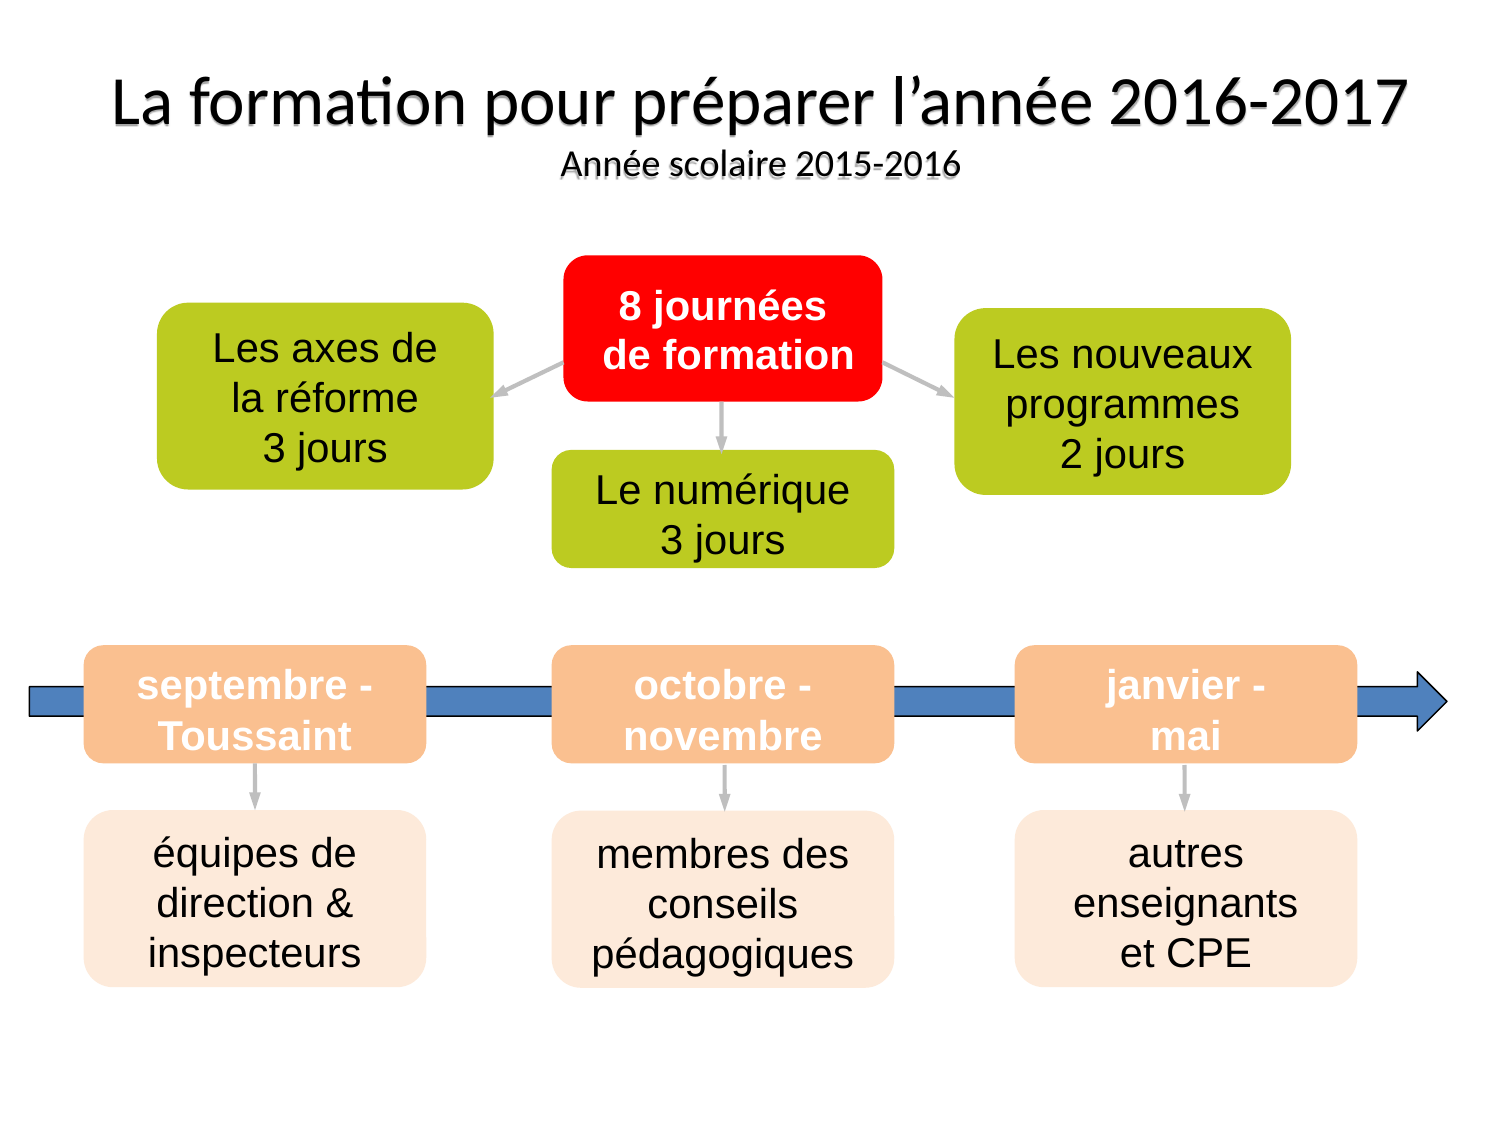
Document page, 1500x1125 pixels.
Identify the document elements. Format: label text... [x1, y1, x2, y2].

text_box [895, 686, 1014, 717]
text_box octobre - novembre [551, 645, 895, 764]
text_box Les axes de la réforme 3 jours [156, 302, 494, 490]
text_box [427, 686, 551, 717]
text_box autres enseignants et CPE [1014, 810, 1358, 988]
text_box 8 journées de formation [563, 255, 883, 402]
text_box janvier - mai [1014, 645, 1358, 764]
title La formation pour préparer l’année 2016-2017 Année scolaire 2015-2016 [86, 19, 1436, 221]
text_box Le numérique 3 jours [551, 449, 895, 569]
text_box [29, 686, 83, 717]
text_box [1358, 671, 1447, 731]
text_box Les nouveaux programmes 2 jours [954, 308, 1292, 495]
text_box septembre - Toussaint [83, 645, 427, 764]
text_box équipes de direction & inspecteurs [83, 810, 427, 988]
text_box membres des conseils pédagogiques [551, 810, 895, 988]
